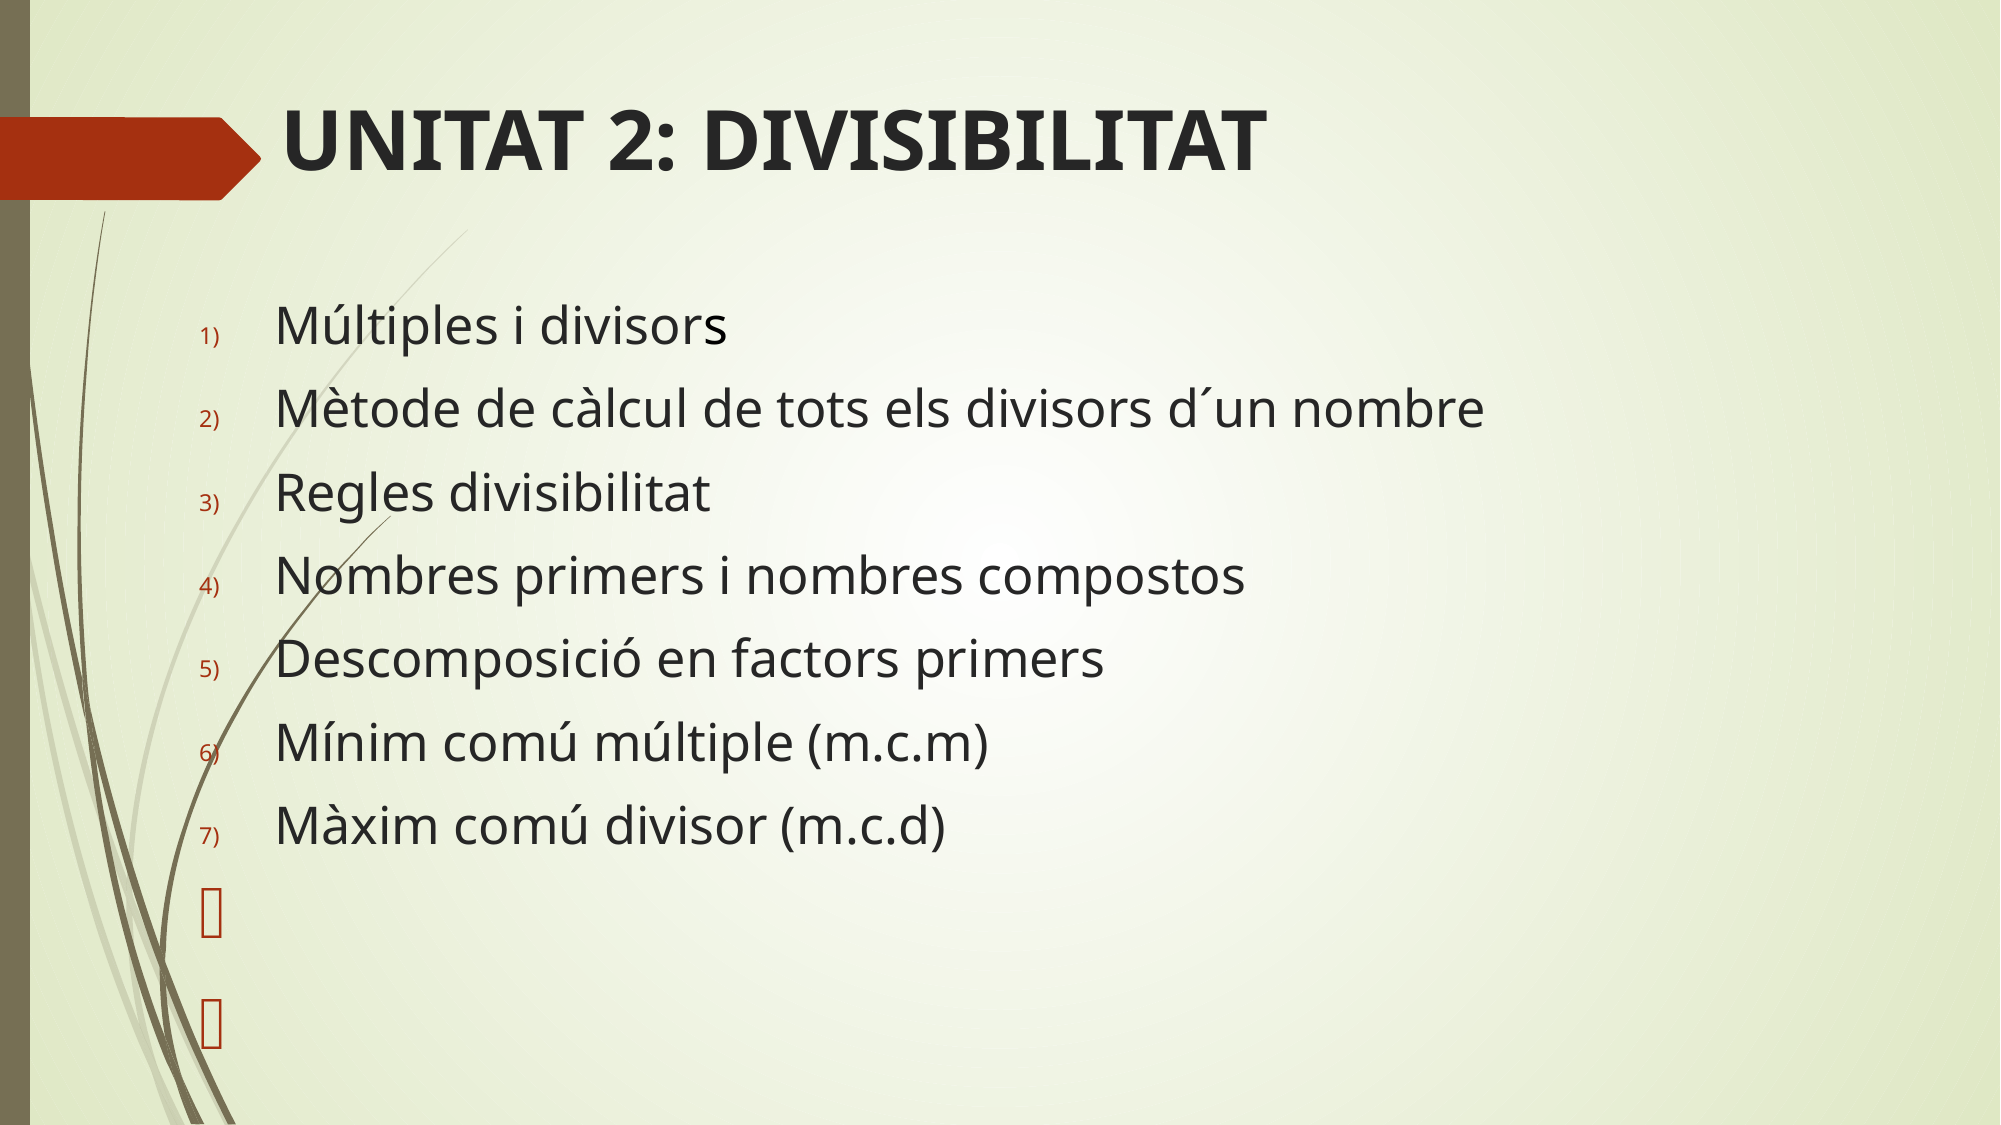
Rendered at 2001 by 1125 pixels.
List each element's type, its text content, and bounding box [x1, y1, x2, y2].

subtitle Múltiples i divisors Mètode de càlcul de tots els divisors d´un nombre Regles divisibilitat Nombres primers i nombres compostos Descomposició en factors primers Mínim comú múltiple (m.c.m) Màxim comú divisor (m.c.d) [184, 285, 1685, 1018]
title UNITAT 2: DIVISIBILITAT [265, 79, 1766, 244]
